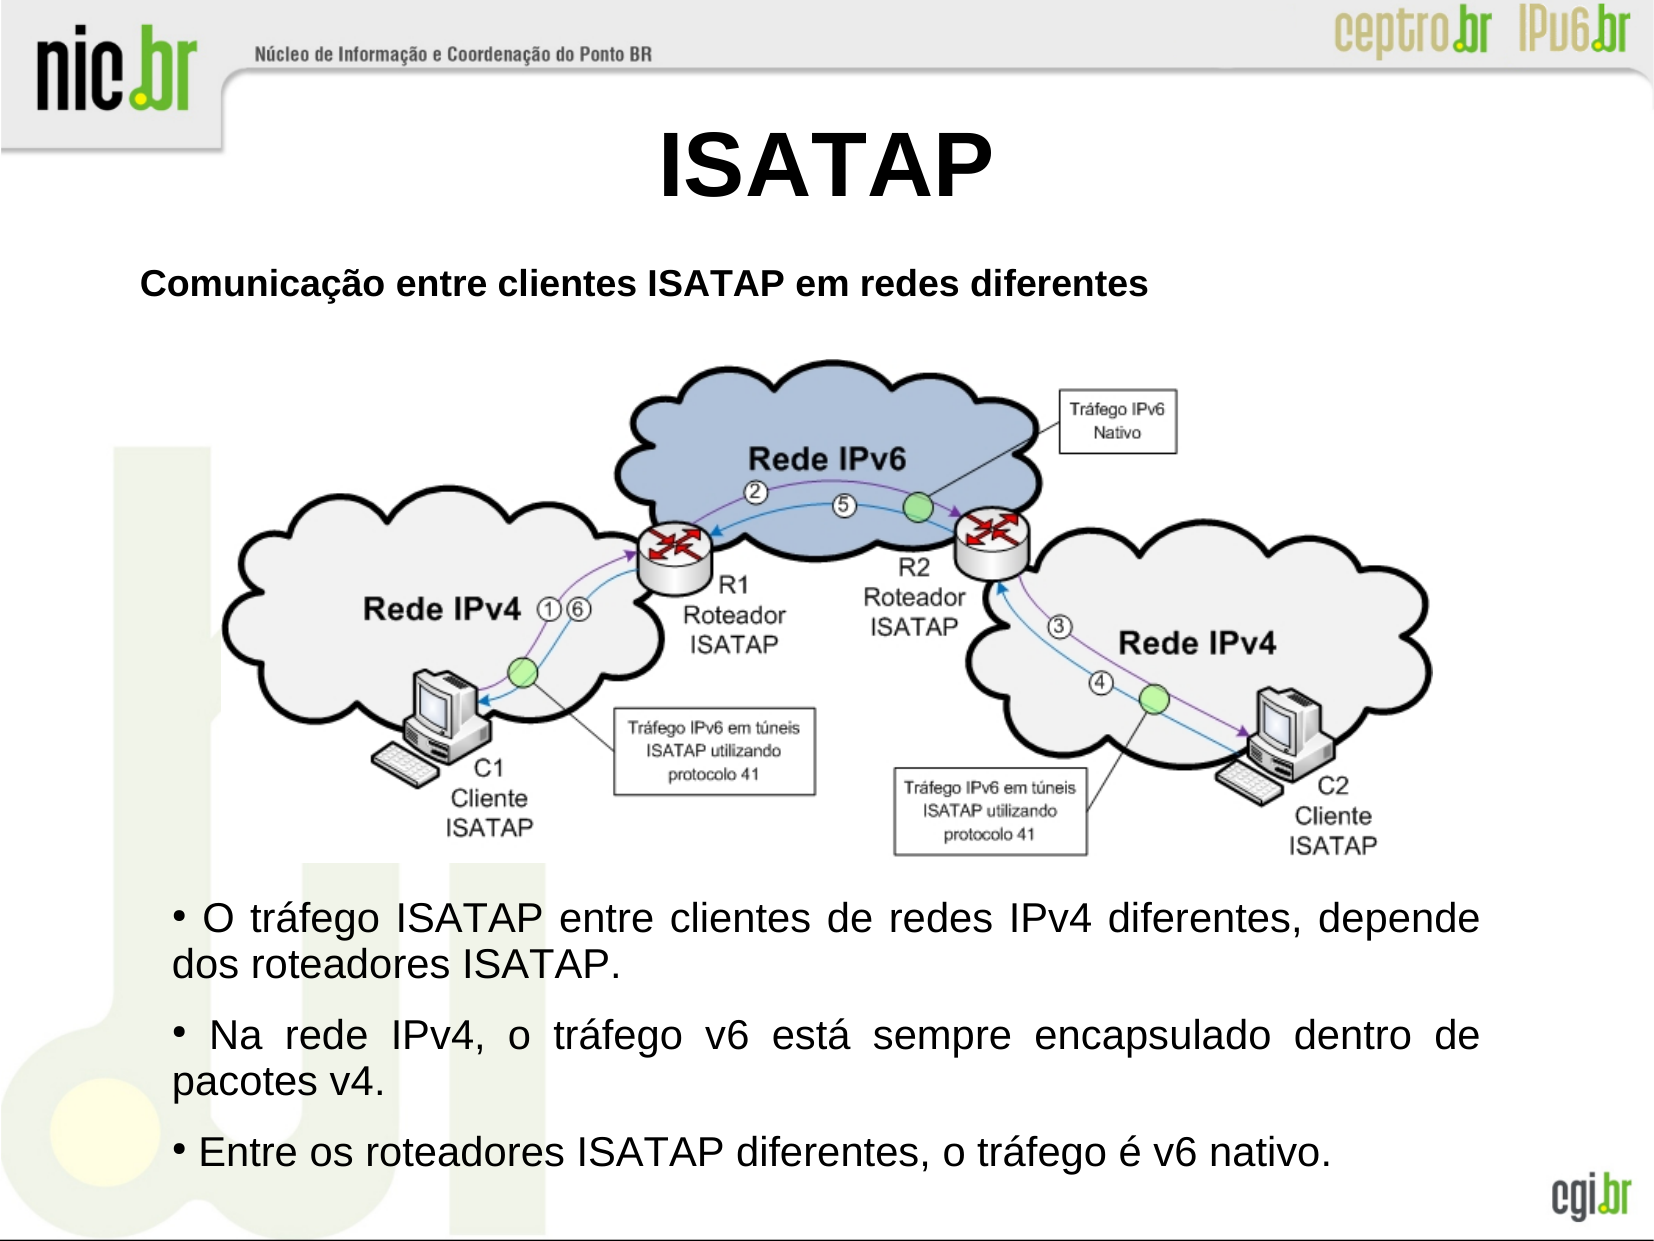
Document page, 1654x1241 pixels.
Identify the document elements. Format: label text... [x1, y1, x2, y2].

text_box ISATAP [73, 97, 1580, 215]
text_box O tráfego ISATAP entre clientes de redes IPv4 diferentes, depende dos roteadores ISATAP. Na rede IPv4, o tráfego v6 está sempre encapsulado dentro de pacotes v4. Entre os roteadores ISATAP diferentes, o tráfego é v6 nativo. [157, 887, 1497, 1188]
text_box Comunicação entre clientes ISATAP em redes diferentes [125, 255, 1529, 331]
picture [0, 0, 1654, 1241]
